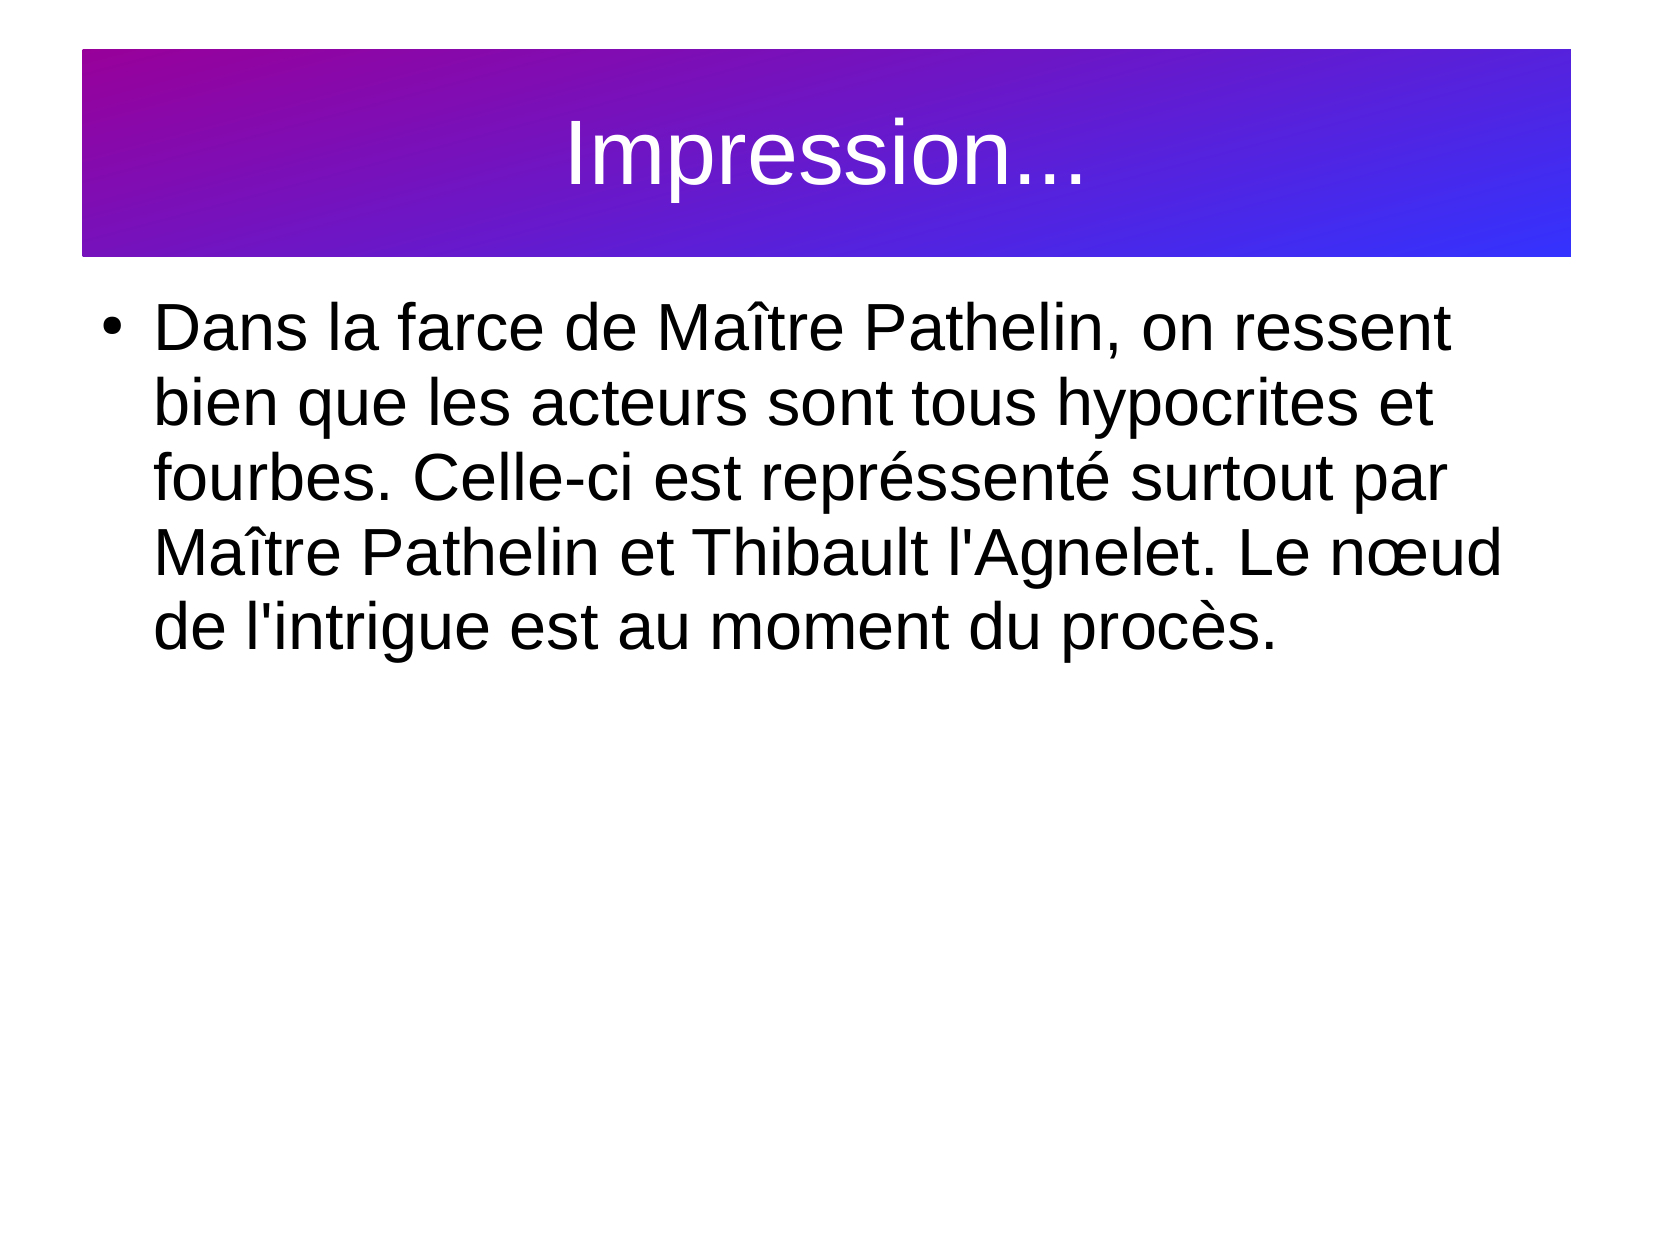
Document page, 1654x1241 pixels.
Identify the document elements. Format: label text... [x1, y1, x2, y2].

title Impression... [82, 49, 1571, 257]
list Dans la farce de Maître Pathelin, on ressent bien que les acteurs sont tous hypocrites et fourbes. Celle-ci est représsenté surtout par Maître Pathelin et Thibault l'Agnelet. Le nœud de l'intrigue est au moment du procès. [82, 290, 1571, 1109]
